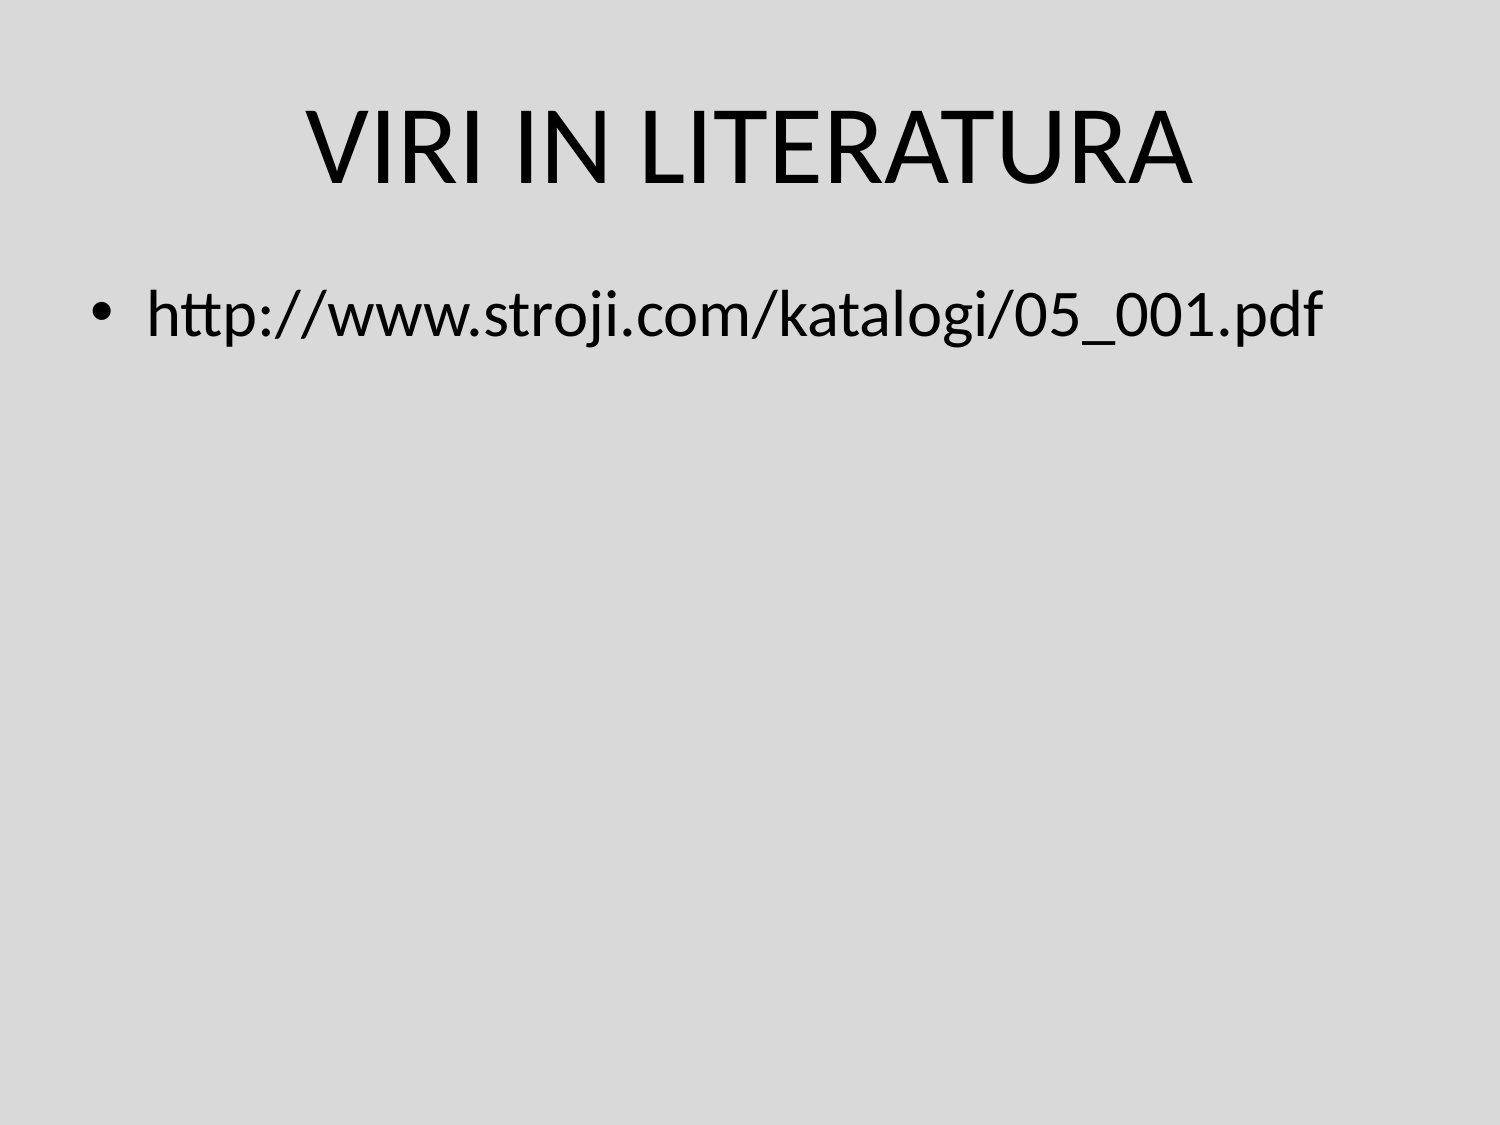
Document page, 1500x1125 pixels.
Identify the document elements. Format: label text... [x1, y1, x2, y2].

list http://www.stroji.com/katalogi/05_001.pdf [75, 262, 1425, 1005]
title VIRI IN LITERATURA [75, 45, 1425, 233]
